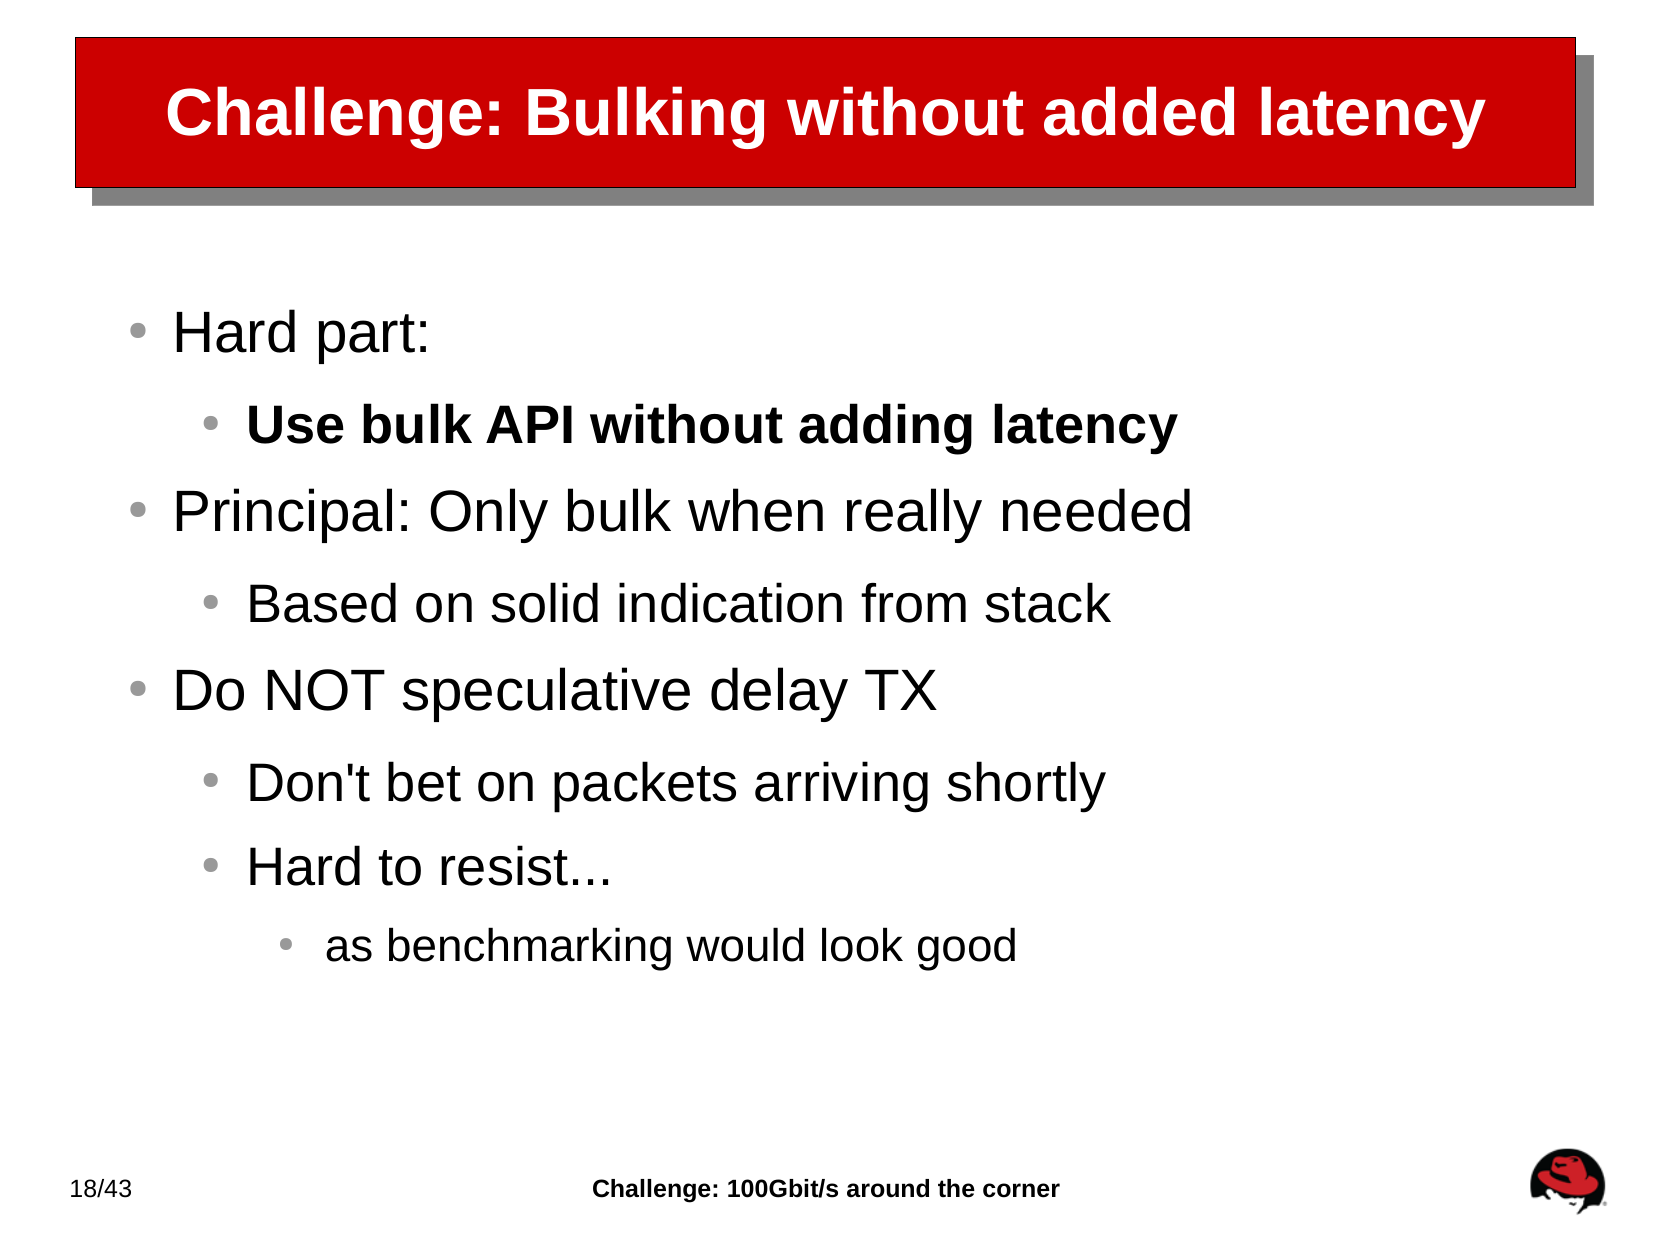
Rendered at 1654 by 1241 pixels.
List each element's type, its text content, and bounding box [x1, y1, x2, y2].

list Hard part: Use bulk API without adding latency Principal: Only bulk when really needed Based on solid indication from stack Do NOT speculative delay TX Don't bet on packets arriving shortly Hard to resist... as benchmarking would look good [112, 300, 1538, 1088]
title Challenge: Bulking without added latency [116, 37, 1538, 188]
picture [1529, 1146, 1613, 1224]
